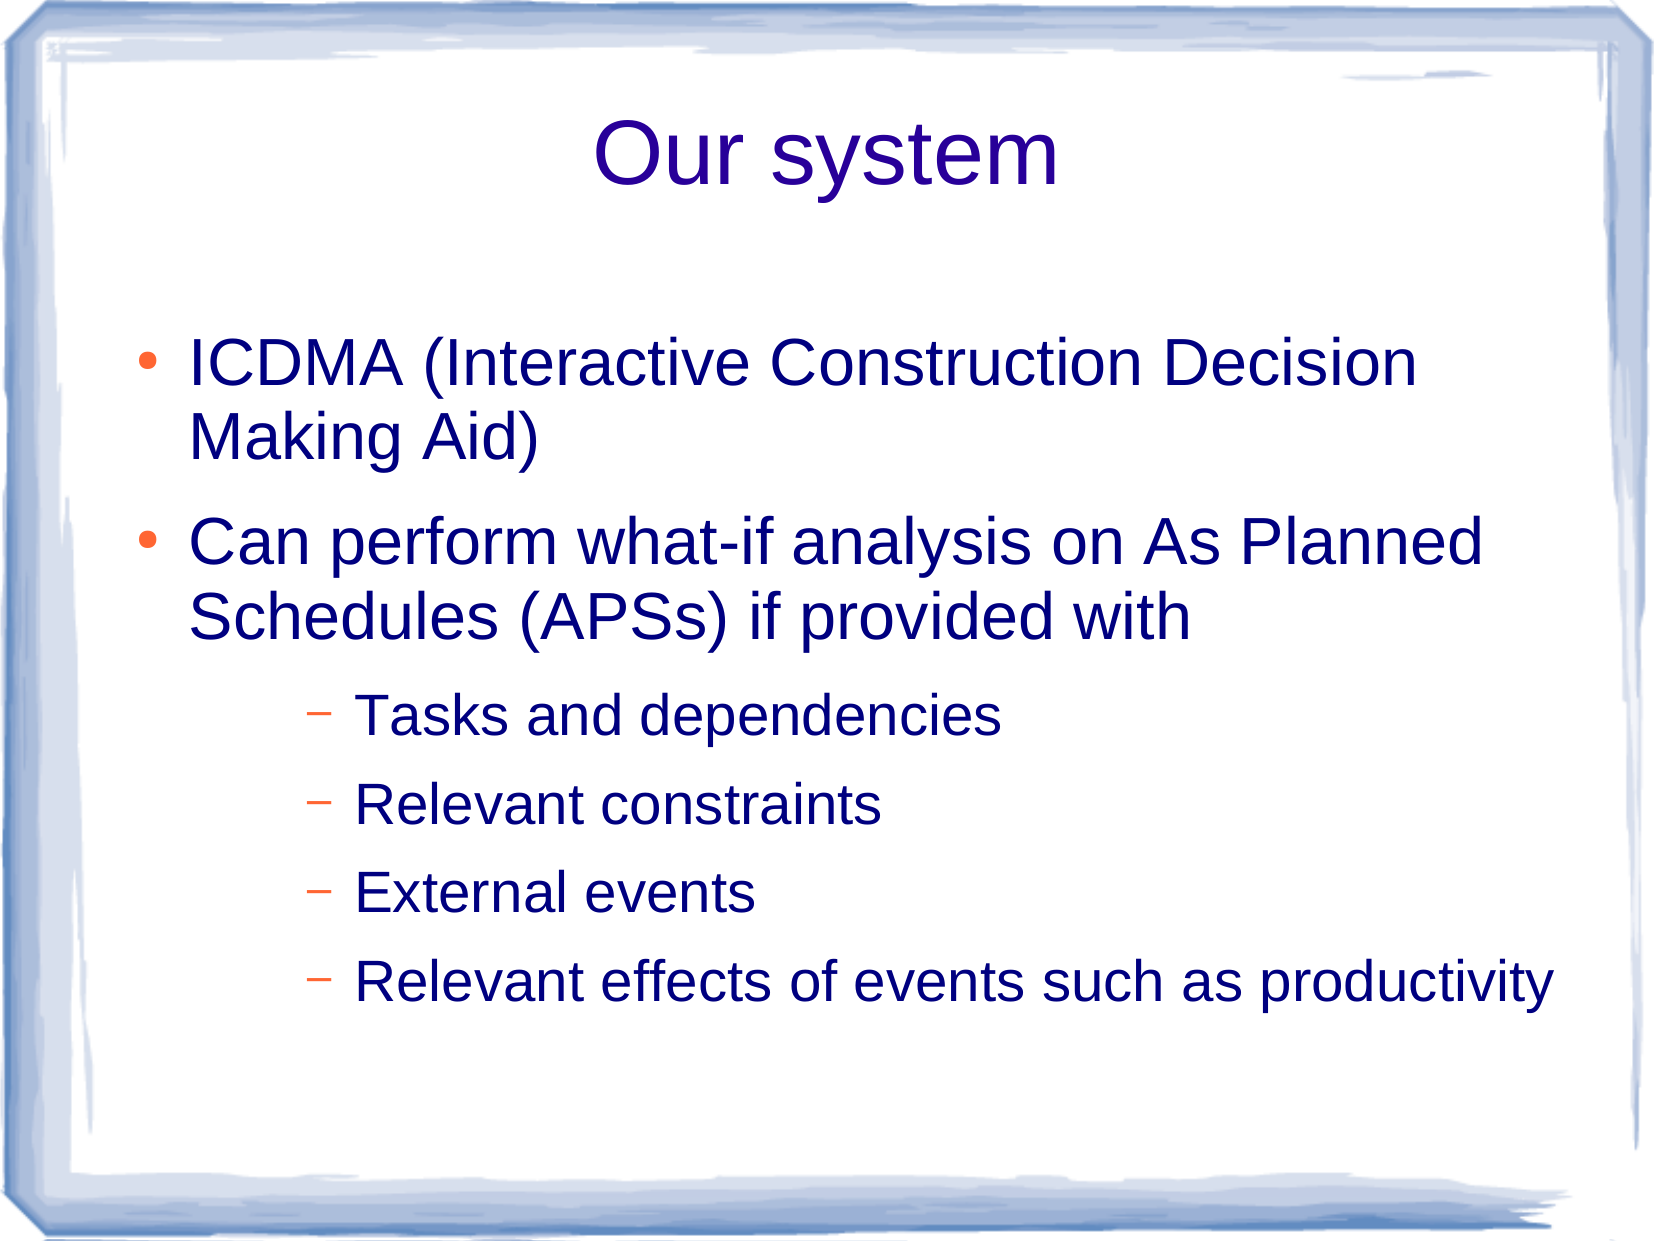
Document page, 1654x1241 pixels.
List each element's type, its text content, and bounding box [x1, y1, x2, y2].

list ICDMA (Interactive Construction Decision Making Aid) Can perform what-if analysis on As Planned Schedules (APSs) if provided with Tasks and dependencies Relevant constraints External events Relevant effects of events such as productivity [118, 324, 1571, 1014]
picture [0, 0, 1654, 1241]
title Our system [82, 56, 1571, 250]
